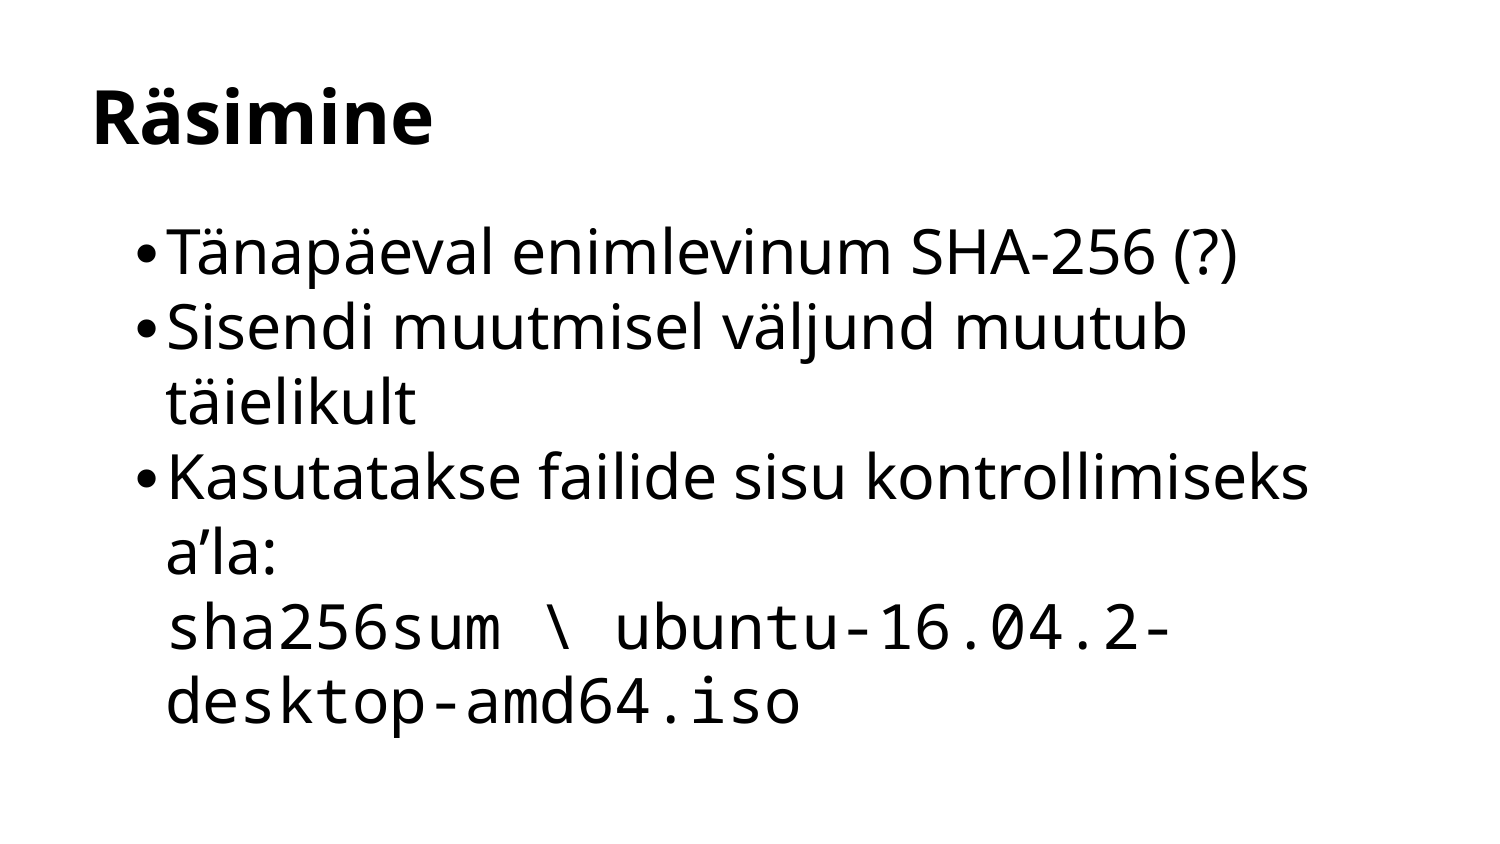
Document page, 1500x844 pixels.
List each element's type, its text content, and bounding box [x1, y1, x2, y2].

title Räsimine [75, 33, 1425, 175]
list Tänapäeval enimlevinum SHA-256 (?) Sisendi muutmisel väljund muutub täielikult Kasutatakse failide sisu kontrollimiseks a’la: sha256sum \ ubuntu-16.04.2-desktop-amd64.iso [75, 196, 1425, 808]
